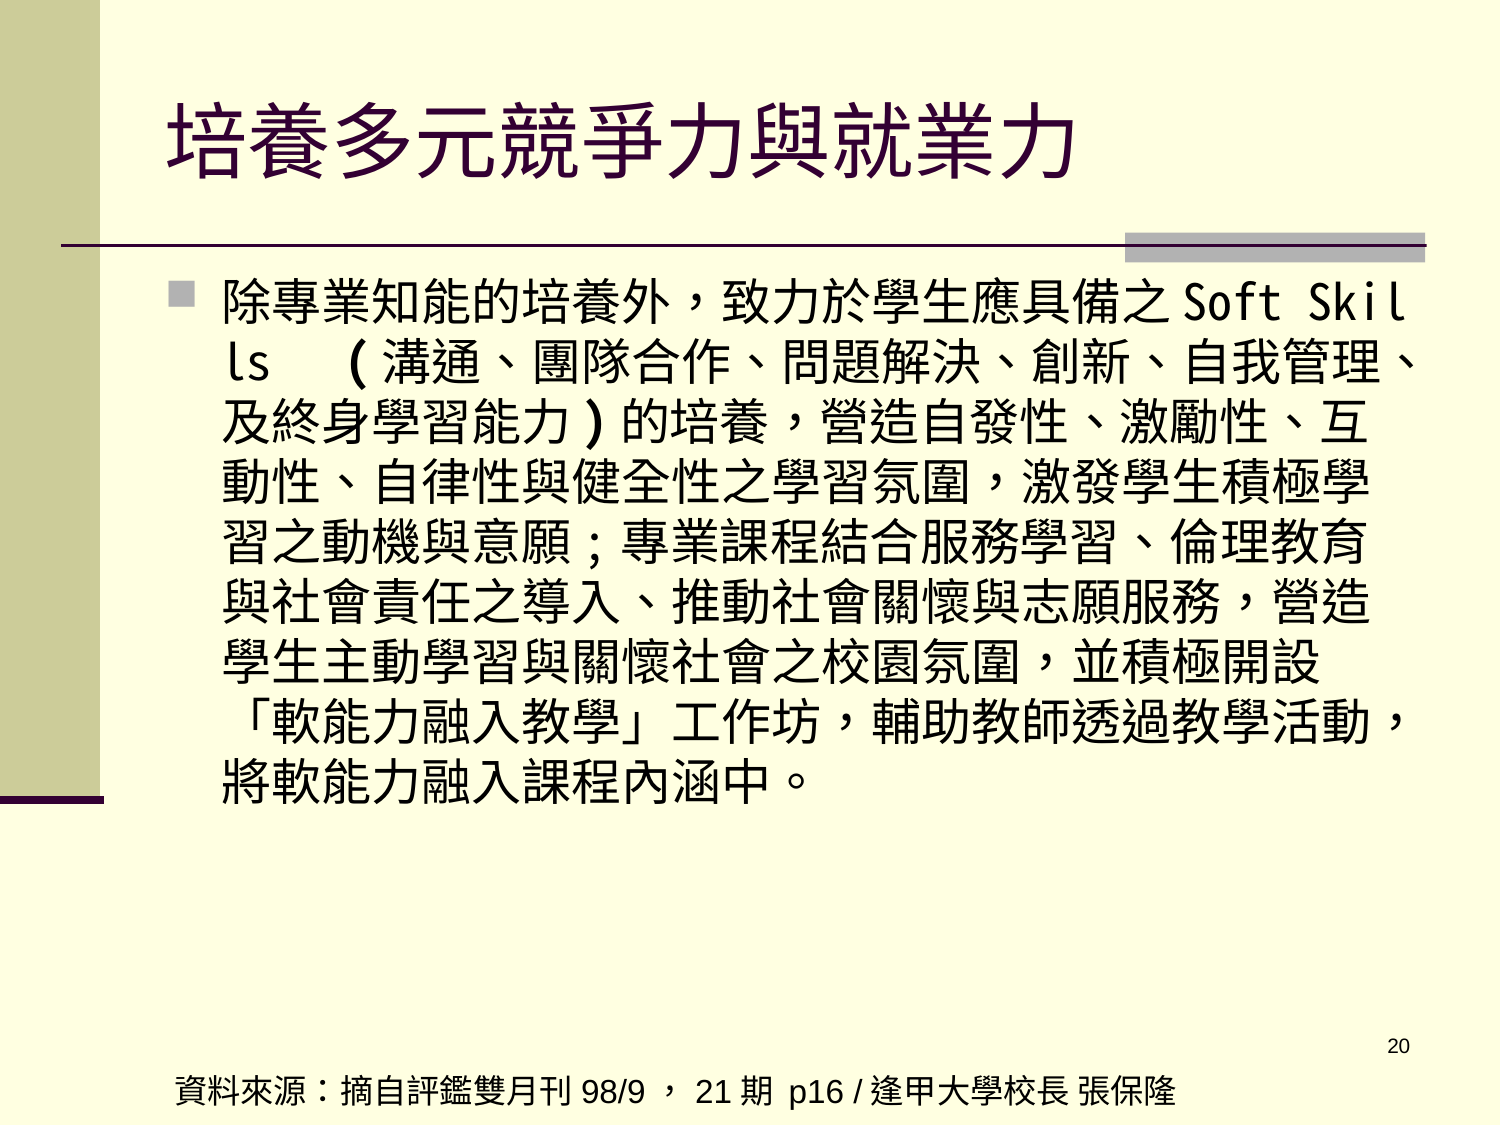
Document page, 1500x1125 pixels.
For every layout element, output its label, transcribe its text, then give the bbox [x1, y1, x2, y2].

title 培養多元競爭力與就業力 [150, 45, 1426, 234]
text_box 資料來源：摘自評鑑雙月刊98/9，21期 p16 /逢甲大學校長 張保隆 [159, 1062, 1211, 1118]
list 除專業知能的培養外，致力於學生應具備之Soft Skills (溝通、團隊合作、問題解決、創新、自我管理、及終身學習能力)的培養，營造自發性、激勵性、互動性、自律性與健全性之學習氛圍，激發學生積極學習之動機與意願;專業課程結合服務學習、倫理教育與社會責任之導入、推動社會關懷與志願服務，營造學生主動學習與關懷社會之校園氛圍，並積極開設「軟能力融入教學」工作坊，輔助教師透過教學活動，將軟能力融入課程內涵中。 [150, 262, 1426, 1006]
